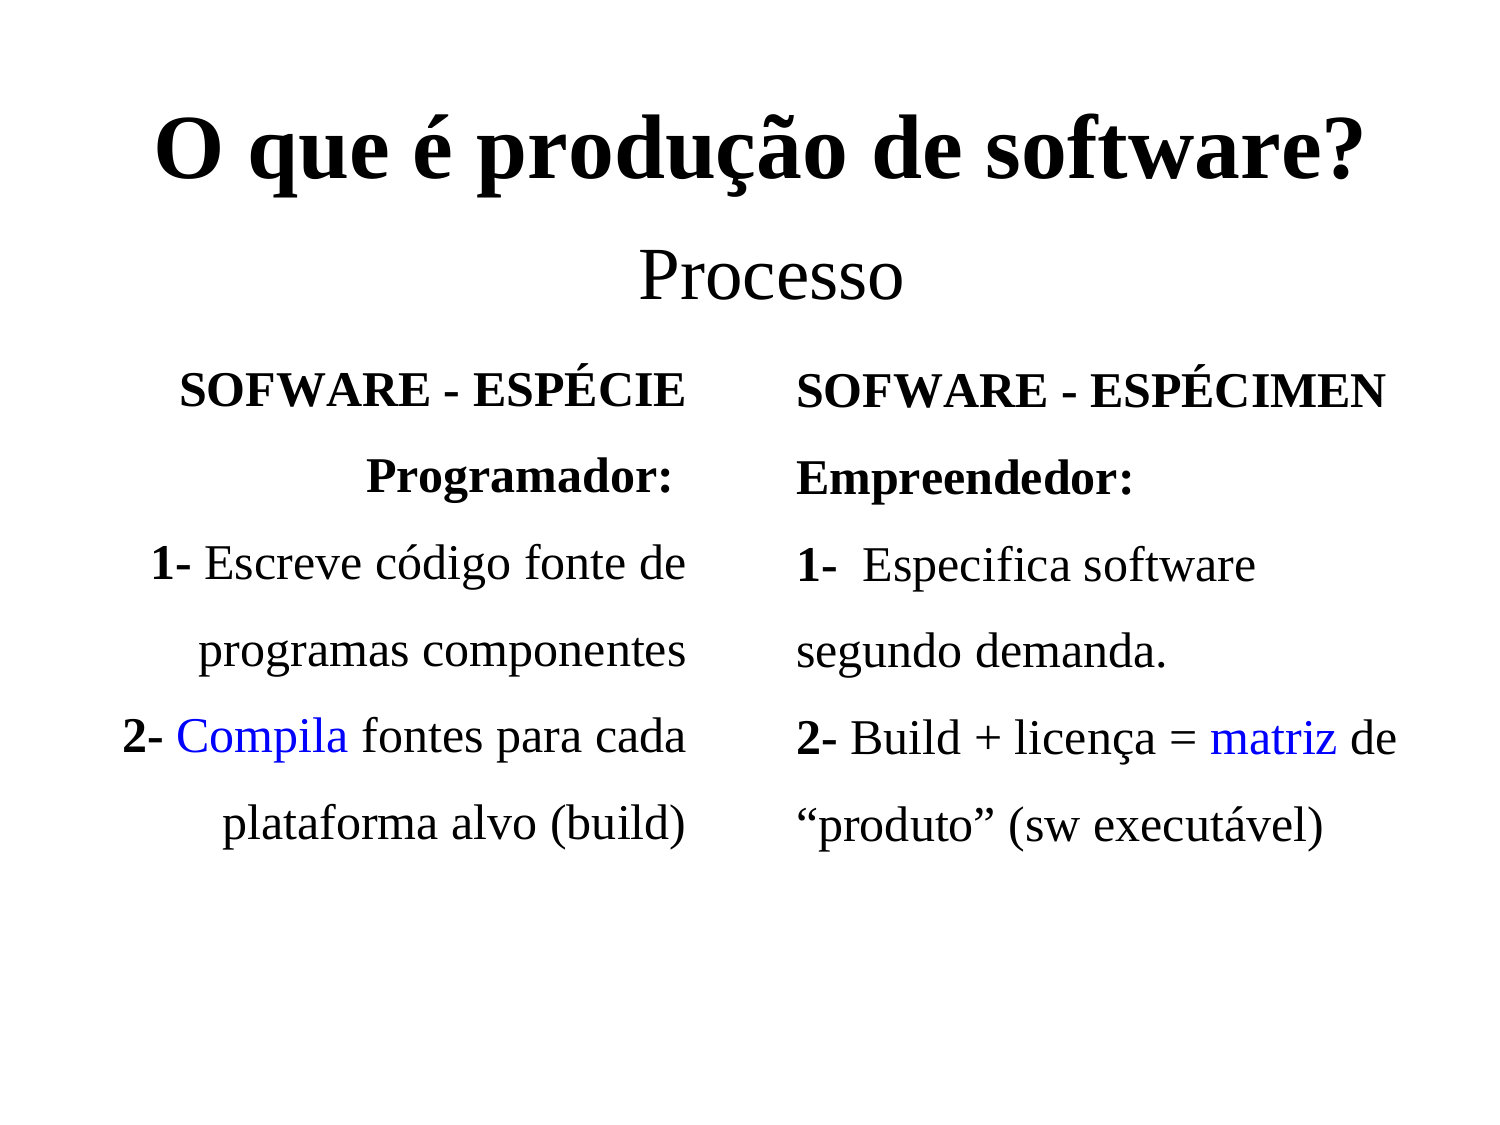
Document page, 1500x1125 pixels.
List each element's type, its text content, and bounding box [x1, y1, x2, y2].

title O que é produção de software? [68, 78, 1455, 218]
text_box SOFWARE - ESPÉCIMEN Empreendedor: 1- Especifica software segundo demanda. 2- Build + licença = matriz de “produto” (sw executável) 3- Credencia fornecedores e serviços. [781, 324, 1422, 1040]
text_box Processo [522, 228, 1022, 321]
text_box SOFWARE - ESPÉCIE Programador: 1- Escreve código fonte de programas componentes 2- Compila fontes para cada plataforma alvo (build) 3-Depura e evolui os fontes no ciclo de vida da espécie [91, 322, 703, 1125]
